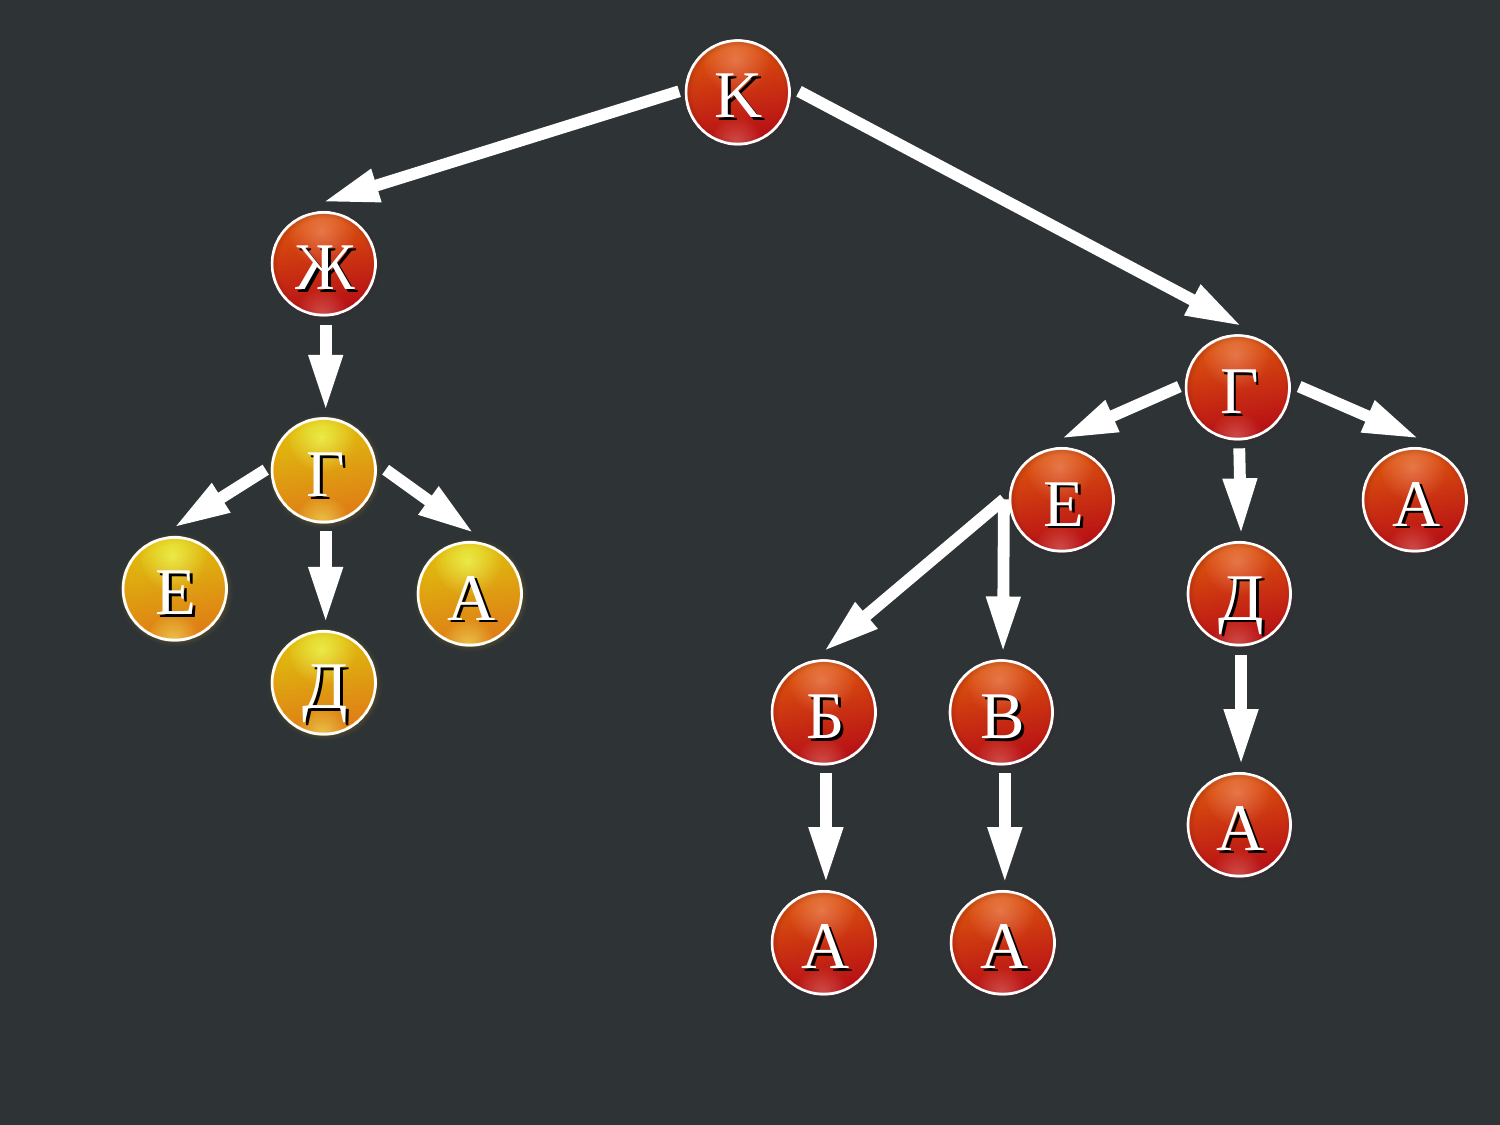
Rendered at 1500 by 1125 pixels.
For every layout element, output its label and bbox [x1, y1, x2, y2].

picture [411, 531, 532, 656]
picture [765, 880, 886, 1004]
picture [265, 407, 386, 532]
picture [679, 29, 800, 154]
picture [1181, 531, 1301, 656]
picture [943, 649, 1063, 774]
picture [265, 620, 386, 744]
picture [765, 649, 886, 774]
picture [265, 201, 386, 325]
picture [944, 880, 1065, 1004]
picture [1181, 762, 1301, 886]
picture [1003, 437, 1124, 562]
picture [1356, 437, 1477, 562]
picture [1179, 324, 1300, 449]
picture [116, 526, 237, 650]
